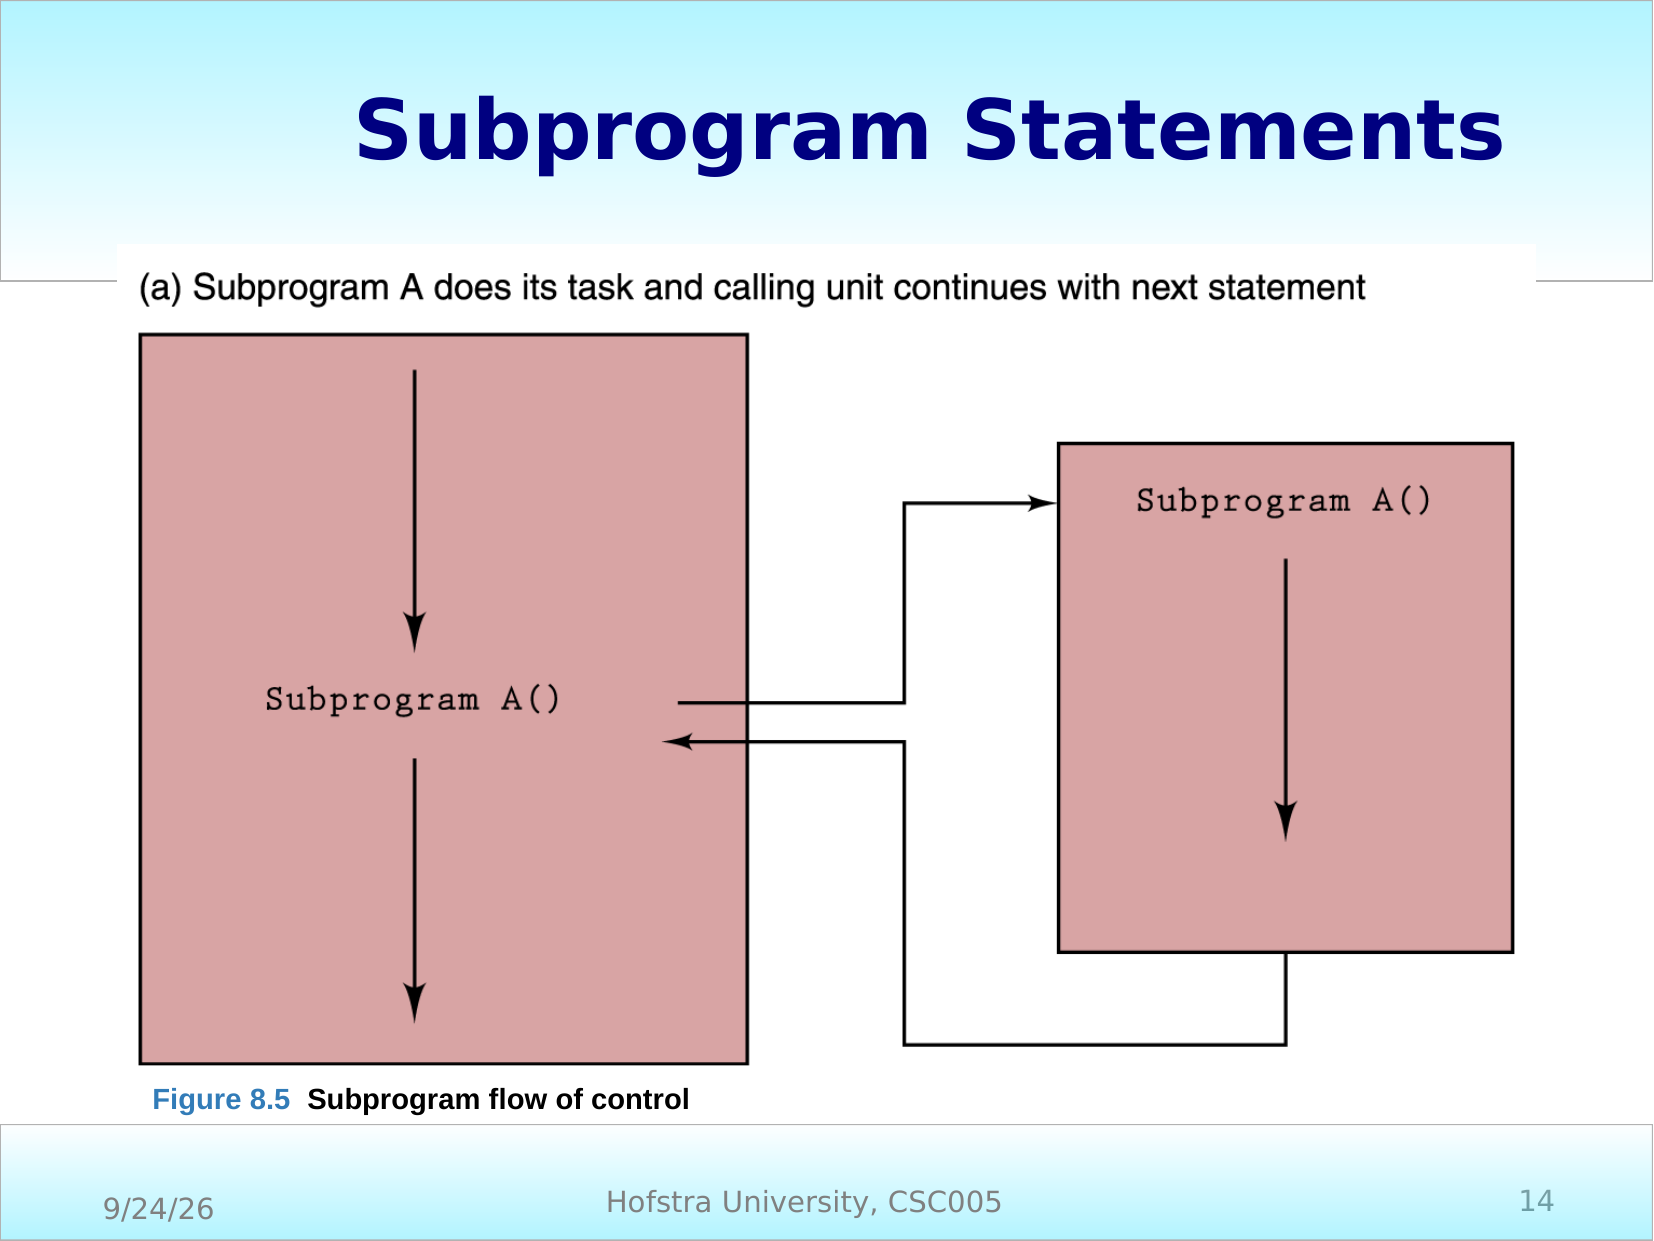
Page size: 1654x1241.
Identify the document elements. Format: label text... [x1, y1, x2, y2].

title Subprogram Statements [247, 27, 1612, 235]
text_box Figure 8.5 Subprogram flow of control [137, 1075, 706, 1124]
picture [117, 244, 1536, 1087]
